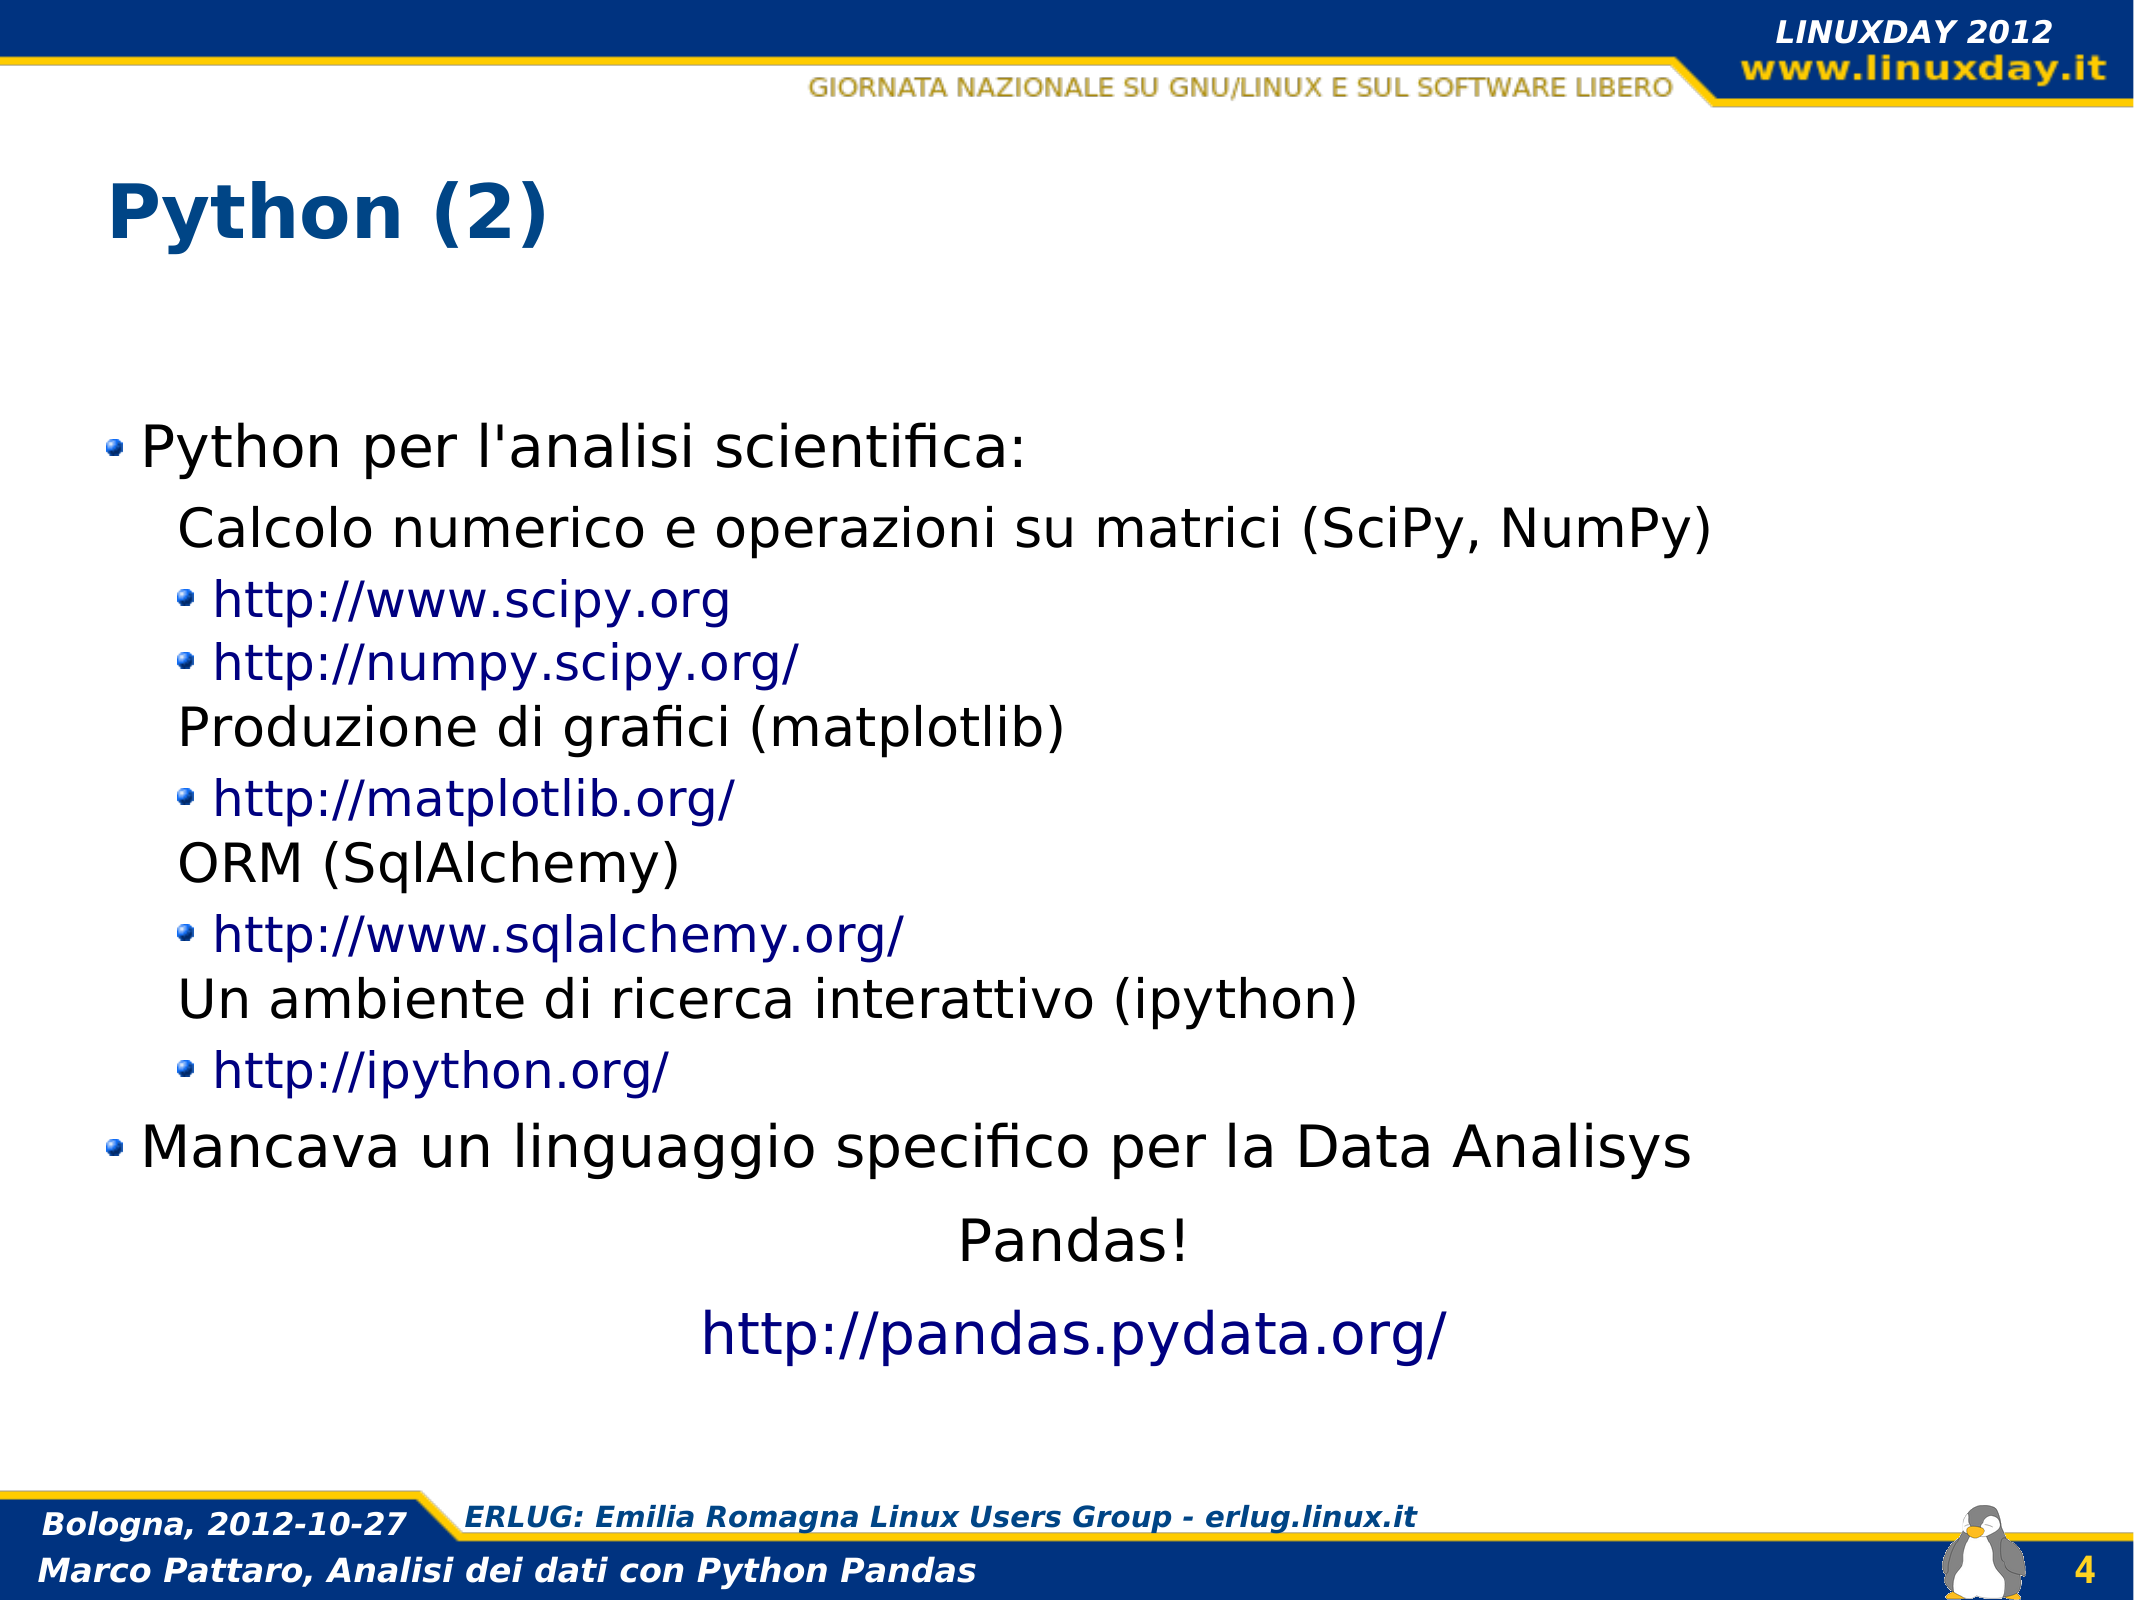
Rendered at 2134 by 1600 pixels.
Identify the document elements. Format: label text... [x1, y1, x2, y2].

title Python (2) [106, 159, 2080, 267]
picture [0, 0, 2134, 1600]
list Python per l'analisi scientifica: Calcolo numerico e operazioni su matrici (SciPy, NumPy) http://www.scipy.org http://numpy.scipy.org/ Produzione di grafici (matplotlib) http://matplotlib.org/ ORM (SqlAlchemy) http://www.sqlalchemy.org/ Un ambiente di ricerca interattivo (ipython) http://ipython.org/ Mancava un linguaggio specifico per la Data Analisys Pandas! http://pandas.pydata.org/ [106, 319, 2027, 1441]
